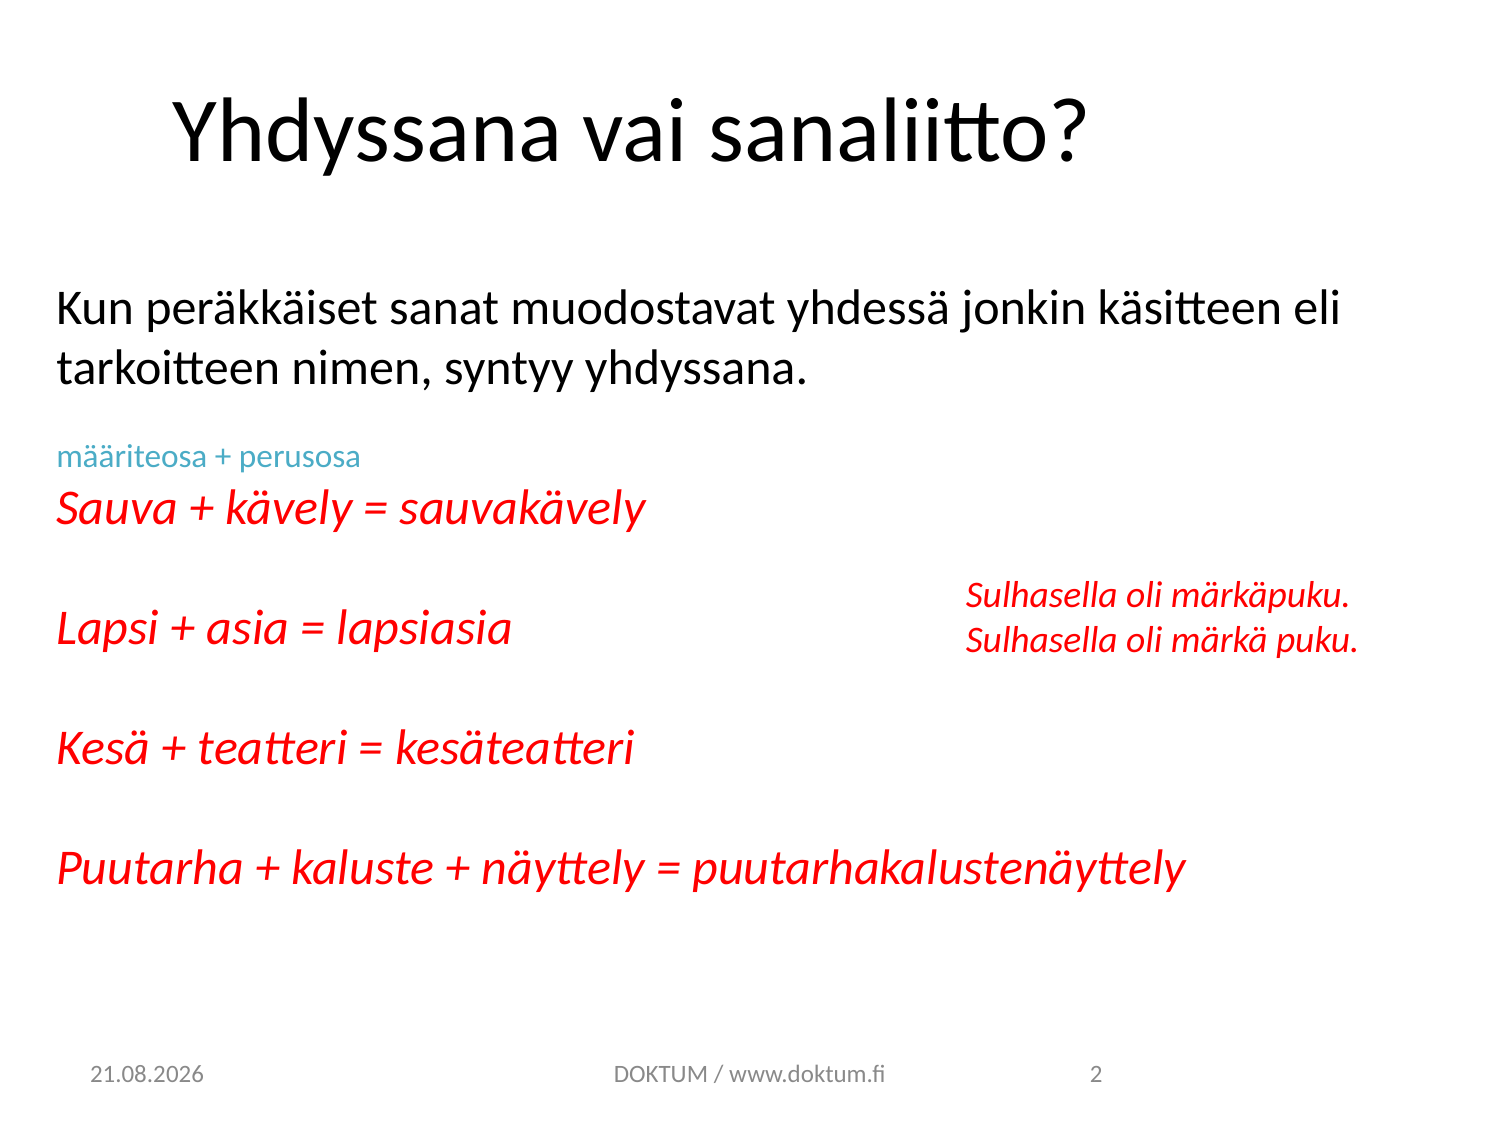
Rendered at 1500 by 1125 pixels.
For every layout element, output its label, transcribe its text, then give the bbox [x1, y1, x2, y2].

title Yhdyssana vai sanaliitto? [76, 31, 1189, 219]
text_box DOKTUM / www.doktum.fi [512, 1042, 988, 1103]
text_box [75, 1042, 426, 1103]
text_box Kun peräkkäiset sanat muodostavat yhdessä jonkin käsitteen eli tarkoitteen nimen, syntyy yhdyssana. määriteosa + perusosa Sauva + kävely = sauvakävely Lapsi + asia = lapsiasia Kesä + teatteri = kesäteatteri Puutarha + kaluste + näyttely = puutarhakalustenäyttely [41, 267, 1400, 969]
text_box [1074, 1042, 1426, 1103]
text_box Sulhasella oli märkäpuku. Sulhasella oli märkä puku. [950, 562, 1423, 669]
